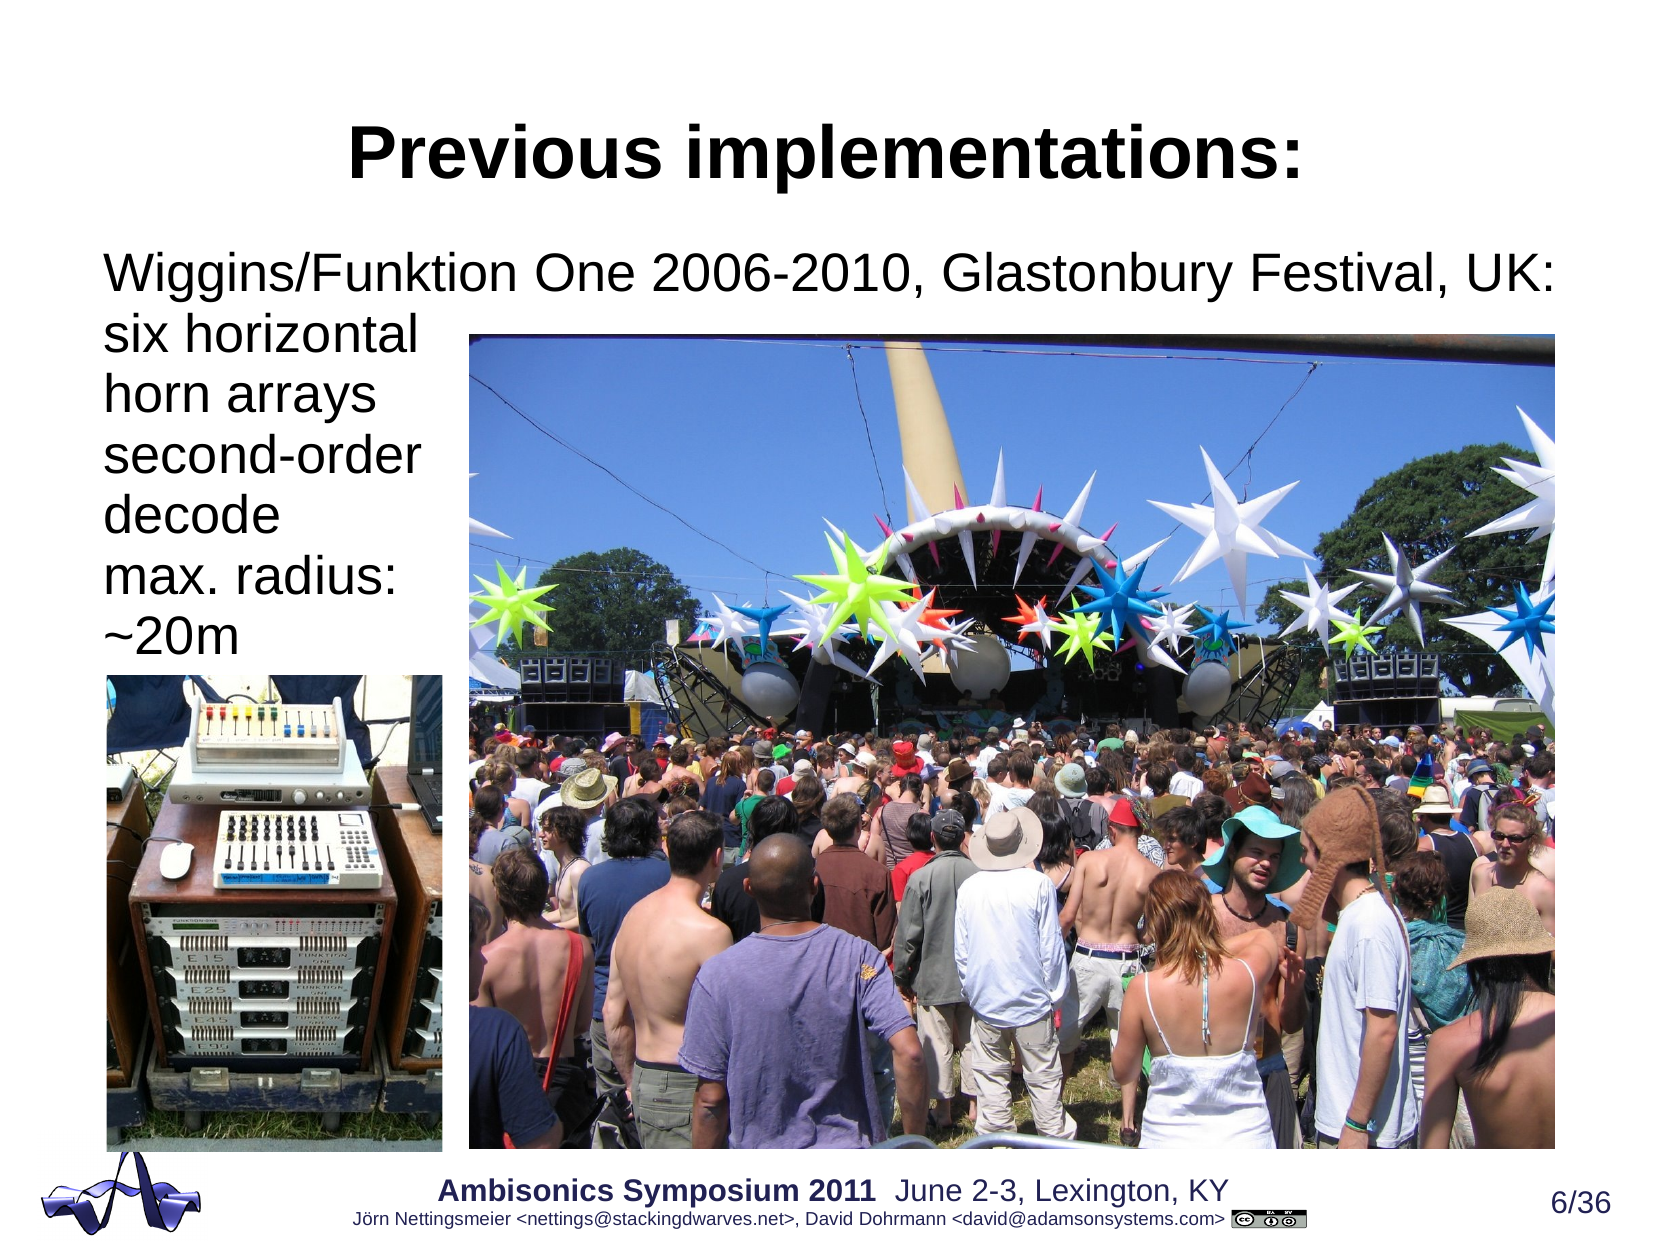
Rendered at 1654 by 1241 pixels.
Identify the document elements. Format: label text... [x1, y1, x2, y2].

title Previous implementations: [82, 49, 1571, 257]
picture [469, 334, 1555, 1149]
picture [37, 675, 443, 1241]
subtitle Wiggins/Funktion One 2006-2010, Glastonbury Festival, UK: six horizontal horn arrays second-order decode max. radius: ~20m [103, 242, 1576, 667]
